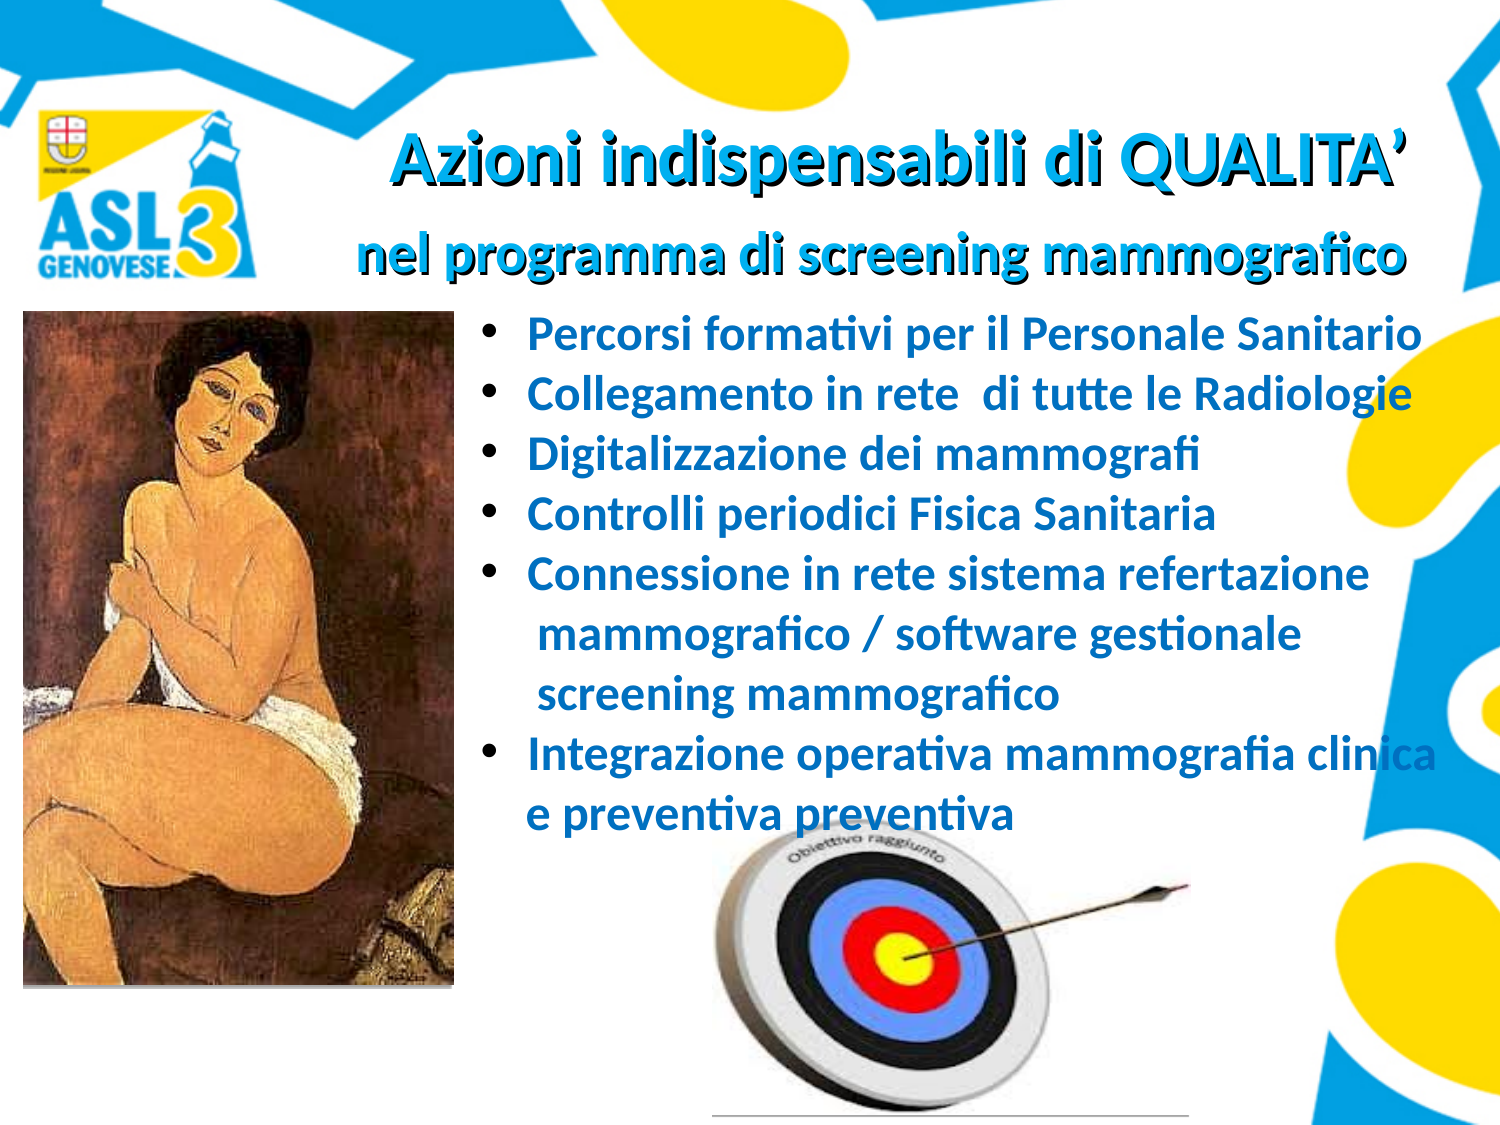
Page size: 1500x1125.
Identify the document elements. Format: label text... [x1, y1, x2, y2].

text_box Azioni indispensabili di QUALITA’ nel programma di screening mammografico [306, 100, 1500, 298]
picture [23, 311, 454, 985]
picture [712, 854, 1191, 1115]
text_box Percorsi formativi per il Personale Sanitario Collegamento in rete di tutte le Radiologie Digitalizzazione dei mammografi Controlli periodici Fisica Sanitaria Connessione in rete sistema refertazione mammografico / software gestionale screening mammografico Integrazione operativa mammografia clinica e preventiva preventiva [465, 293, 1462, 854]
